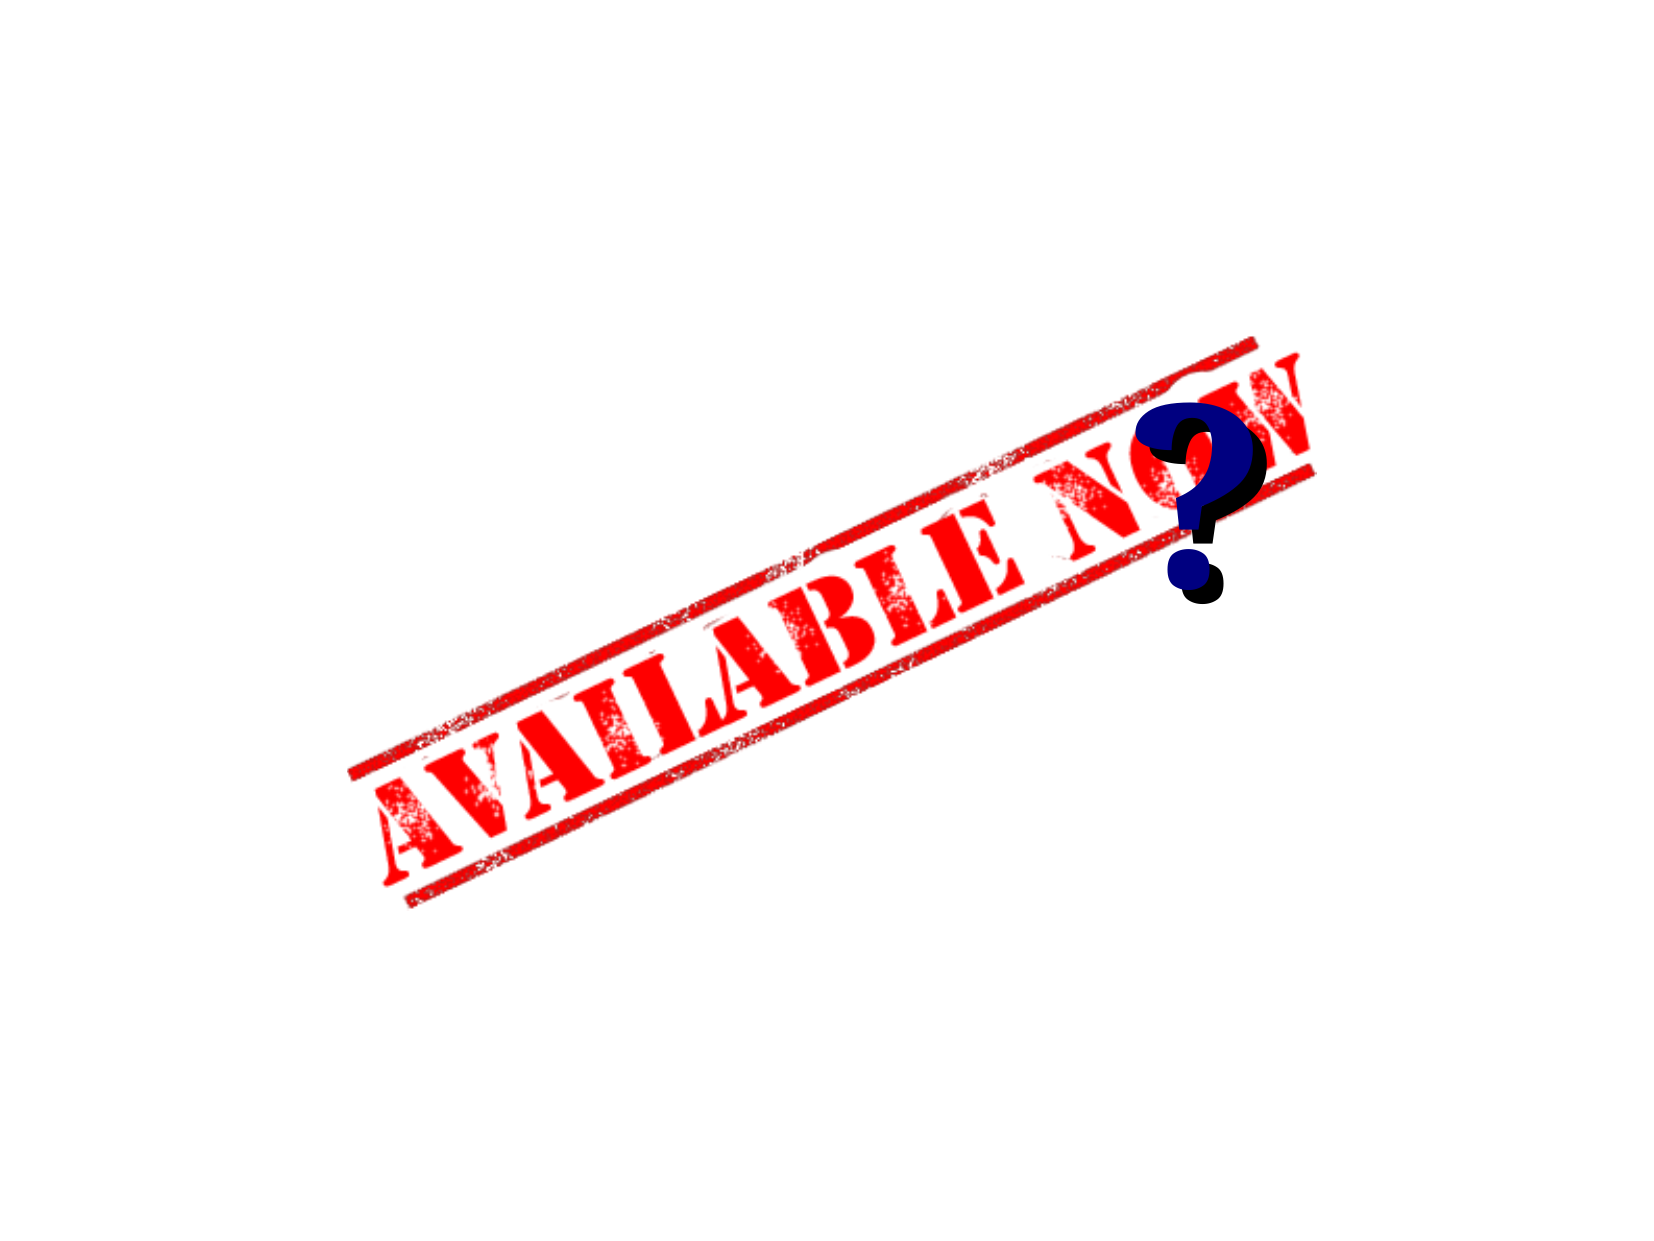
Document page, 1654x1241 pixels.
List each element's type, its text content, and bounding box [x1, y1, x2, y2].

picture [347, 335, 1317, 911]
text_box ? [1111, 307, 1276, 610]
